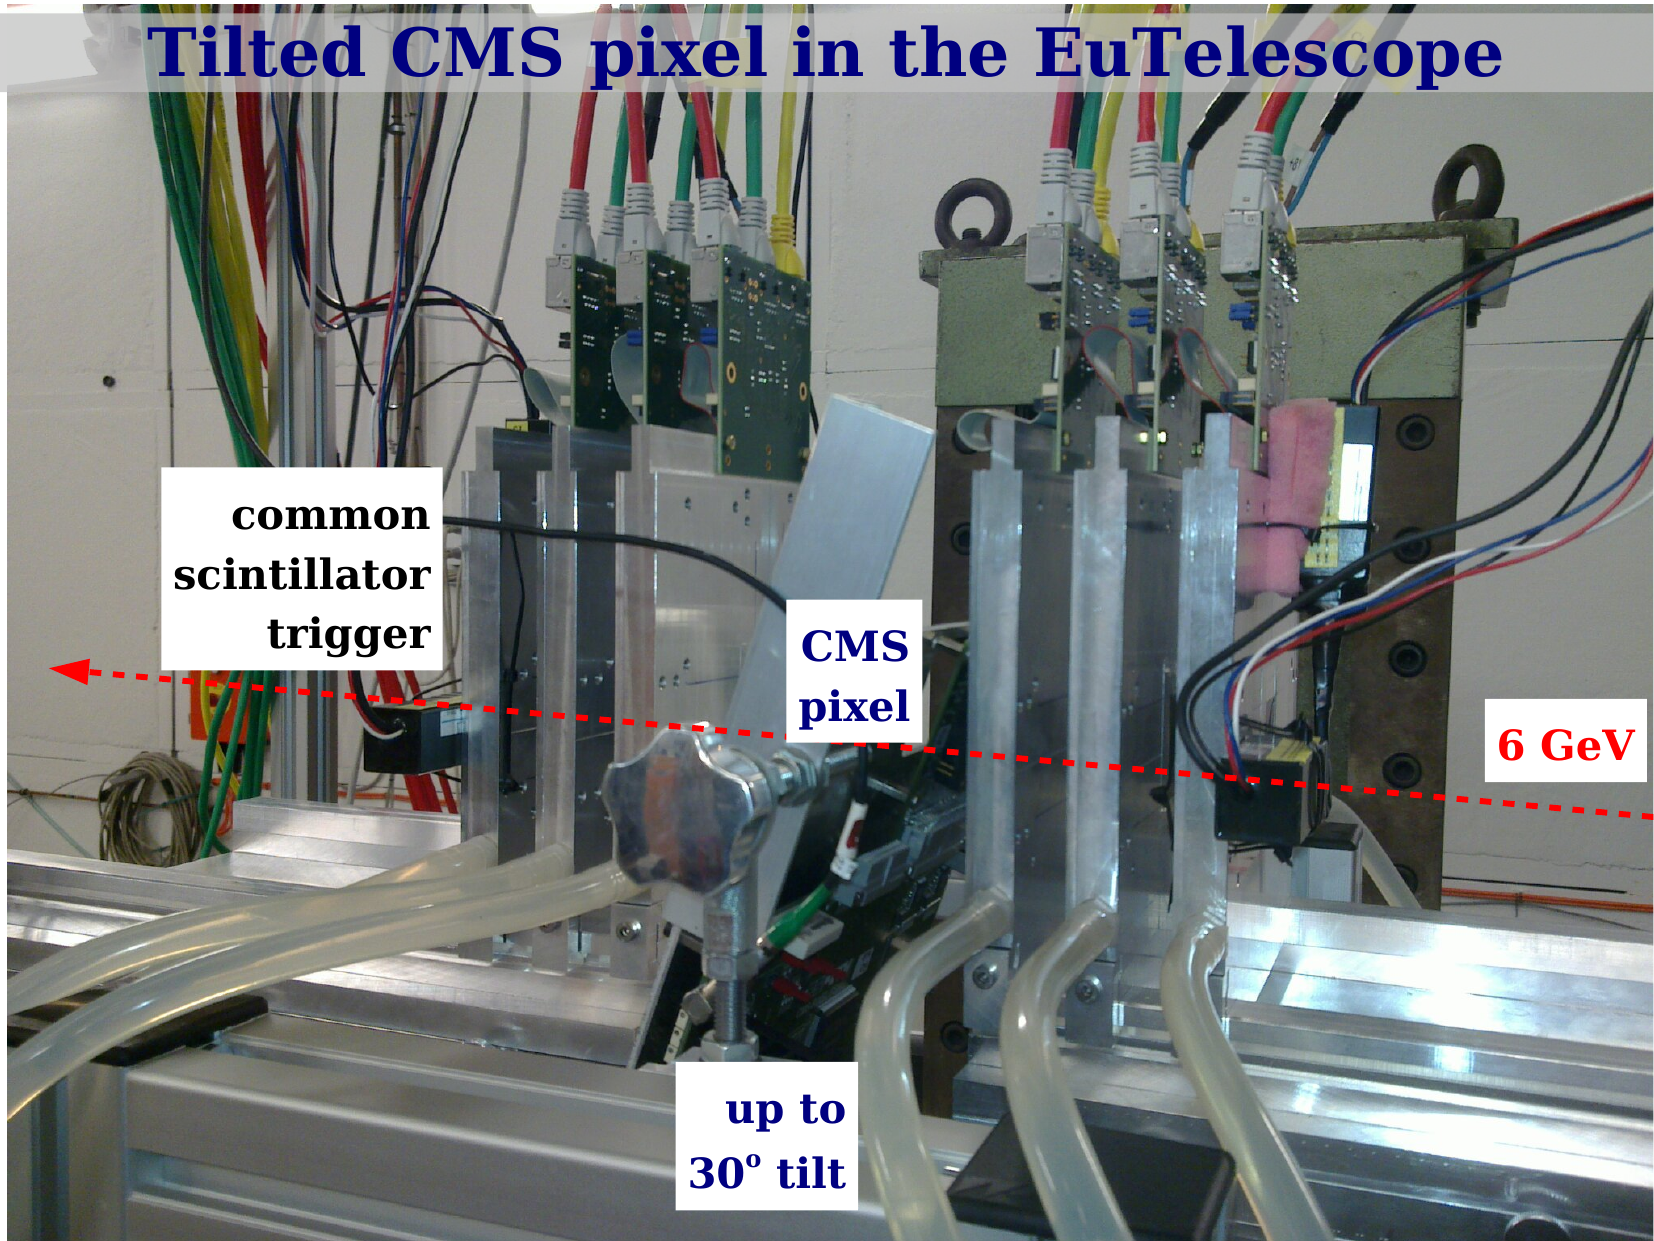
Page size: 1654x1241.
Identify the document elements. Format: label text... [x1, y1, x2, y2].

text_box CMS pixel [786, 599, 923, 732]
picture [7, 93, 1654, 1241]
title Tilted CMS pixel in the EuTelescope [0, 13, 1654, 93]
text_box up to 30o tilt [675, 1061, 859, 1200]
text_box 6 GeV [1484, 698, 1647, 772]
picture [7, 4, 1654, 13]
text_box common scintillator trigger [161, 467, 443, 660]
